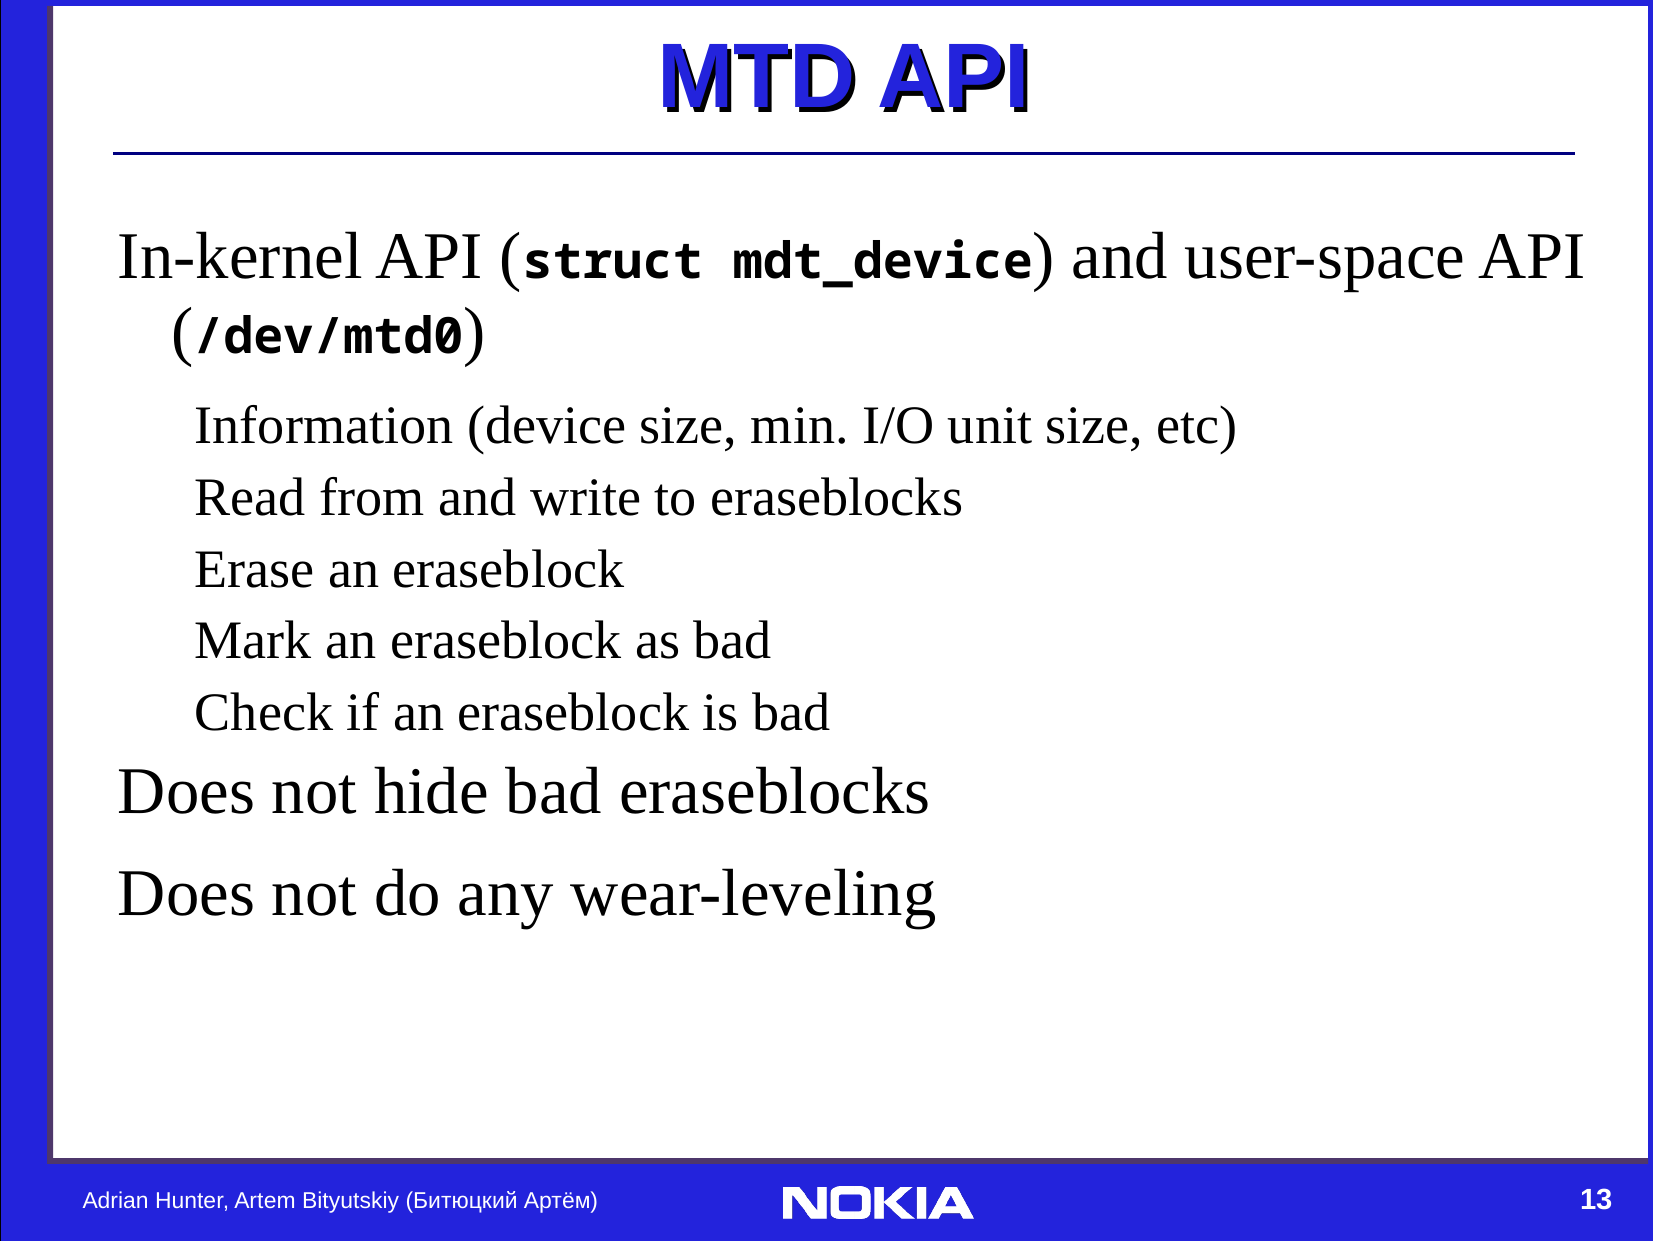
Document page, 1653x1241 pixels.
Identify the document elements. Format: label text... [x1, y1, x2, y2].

picture [783, 1186, 974, 1219]
list In-kernel API (struct mdt_device) and user-space API (/dev/mtd0) Information (device size, min. I/O unit size, etc) Read from and write to eraseblocks Erase an eraseblock Mark an eraseblock as bad Check if an eraseblock is bad Does not hide bad eraseblocks Does not do any wear-leveling [100, 219, 1588, 1072]
title MTD API [100, 2, 1588, 151]
